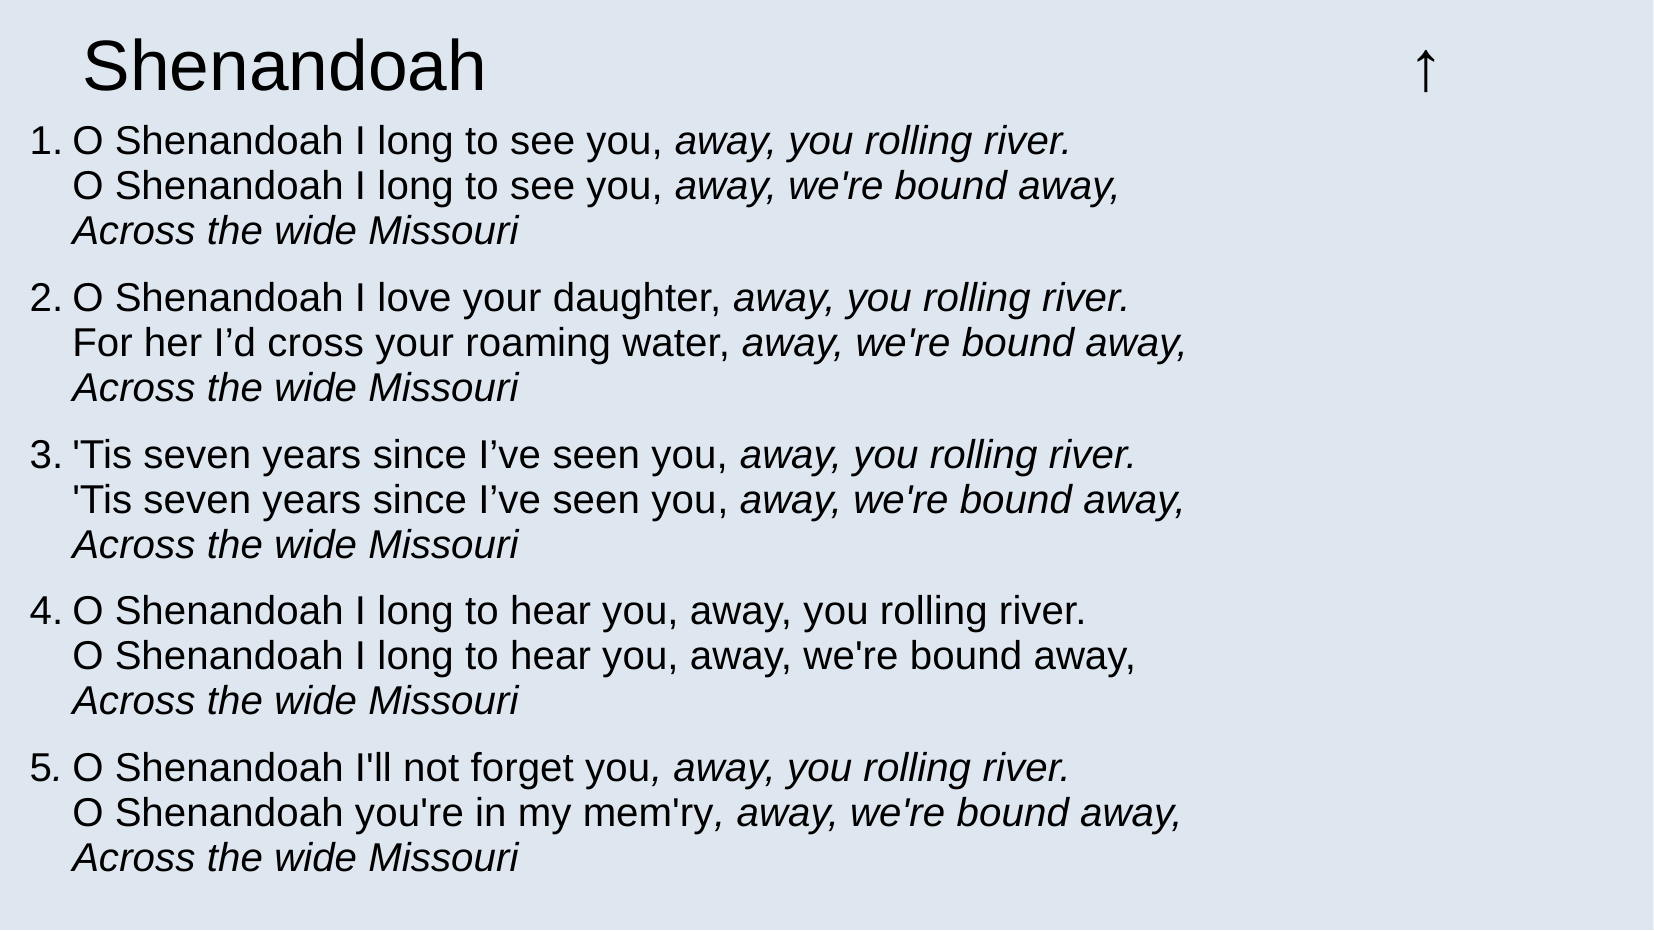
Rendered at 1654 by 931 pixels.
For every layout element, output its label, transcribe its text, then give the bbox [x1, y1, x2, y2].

subtitle 1. O Shenandoah I long to see you, away, you rolling river. O Shenandoah I long to see you, away, we're bound away, Across the wide Missouri 2. O Shenandoah I love your daughter, away, you rolling river. For her I’d cross your roaming water, away, we're bound away, Across the wide Missouri 3. 'Tis seven years since I’ve seen you, away, you rolling river. 'Tis seven years since I’ve seen you, away, we're bound away, Across the wide Missouri 4. O Shenandoah I long to hear you, away, you rolling river. O Shenandoah I long to hear you, away, we're bound away, Across the wide Missouri 5. O Shenandoah I'll not forget you, away, you rolling river. O Shenandoah you're in my mem'ry, away, we're bound away, Across the wide Missouri [29, 118, 1625, 886]
title Shenandoah ↑ [82, 23, 1571, 108]
